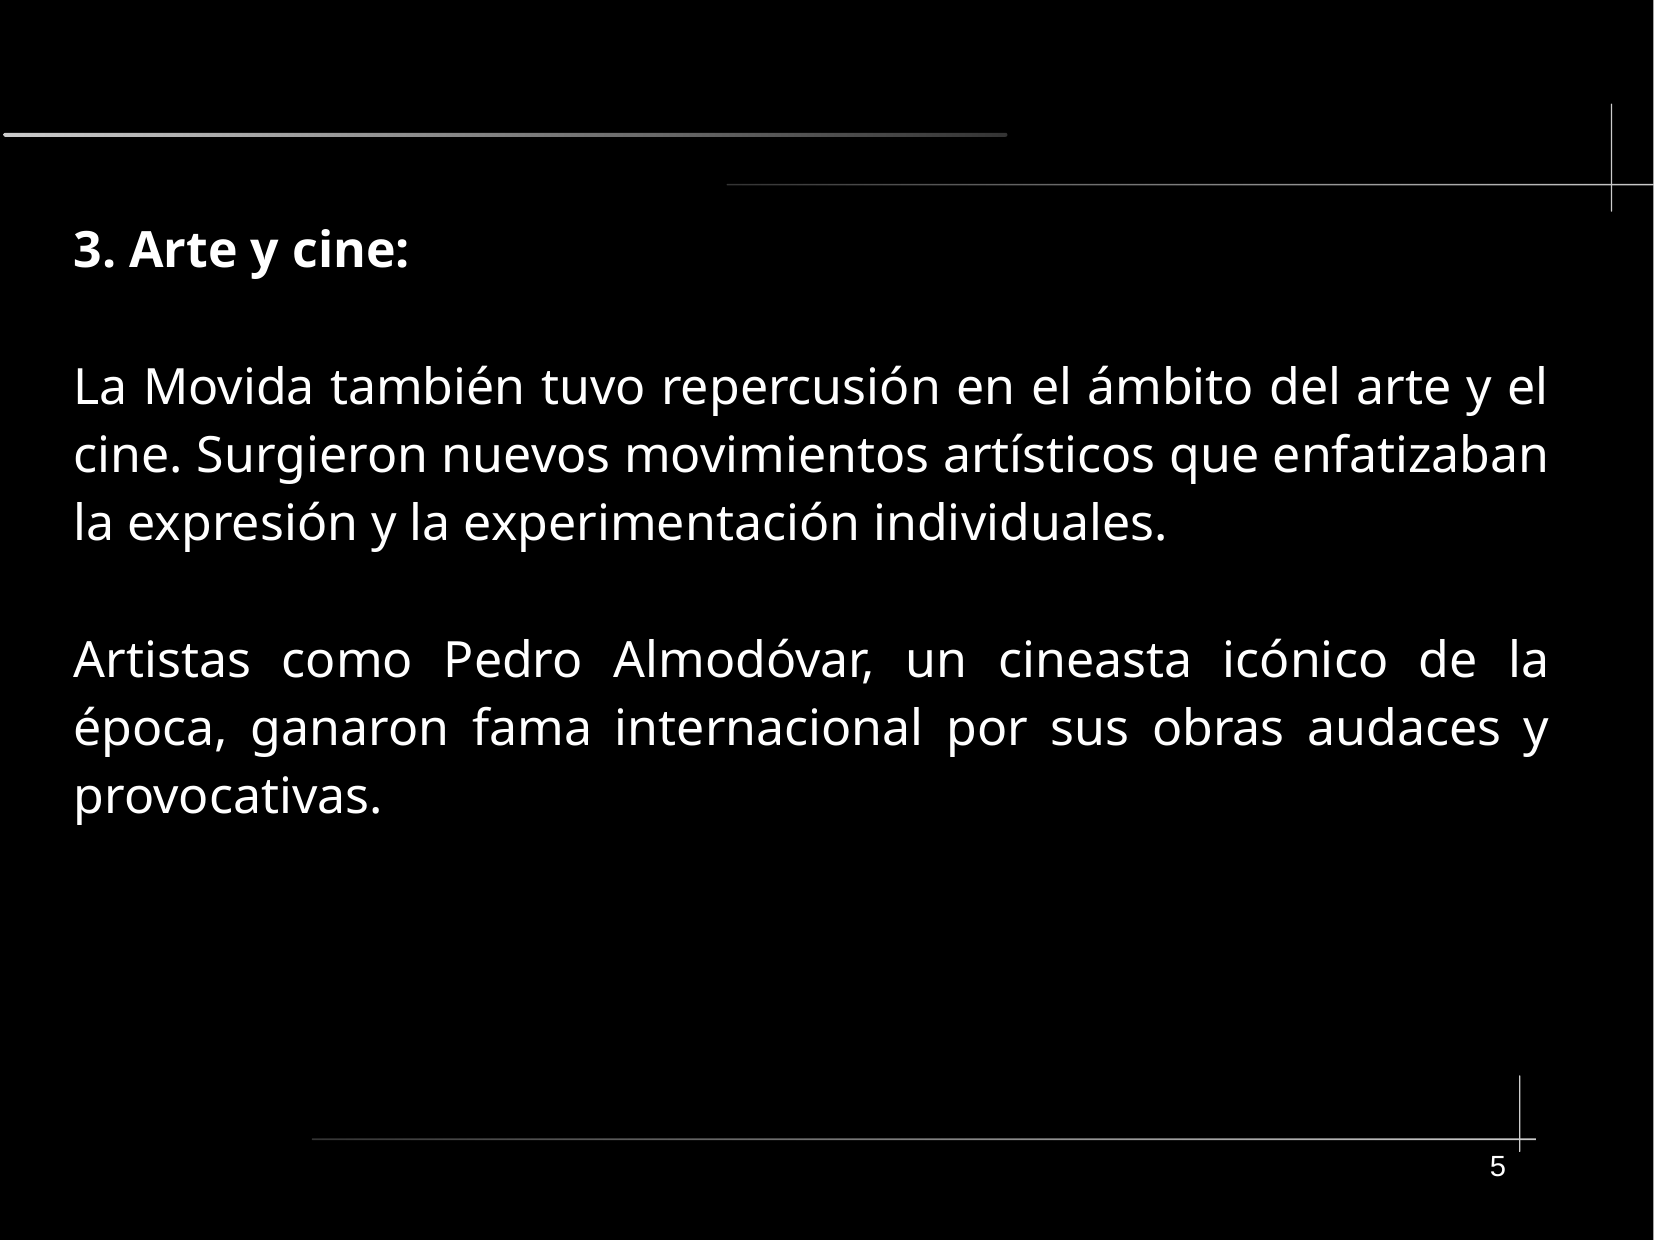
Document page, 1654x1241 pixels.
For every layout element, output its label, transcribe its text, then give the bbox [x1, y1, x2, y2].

text_box 3. Arte y cine: La Movida también tuvo repercusión en el ámbito del arte y el cine. Surgieron nuevos movimientos artísticos que enfatizaban la expresión y la experimentación individuales. Artistas como Pedro Almodóvar, un cineasta icónico de la época, ganaron fama internacional por sus obras audaces y provocativas. [59, 206, 1565, 670]
